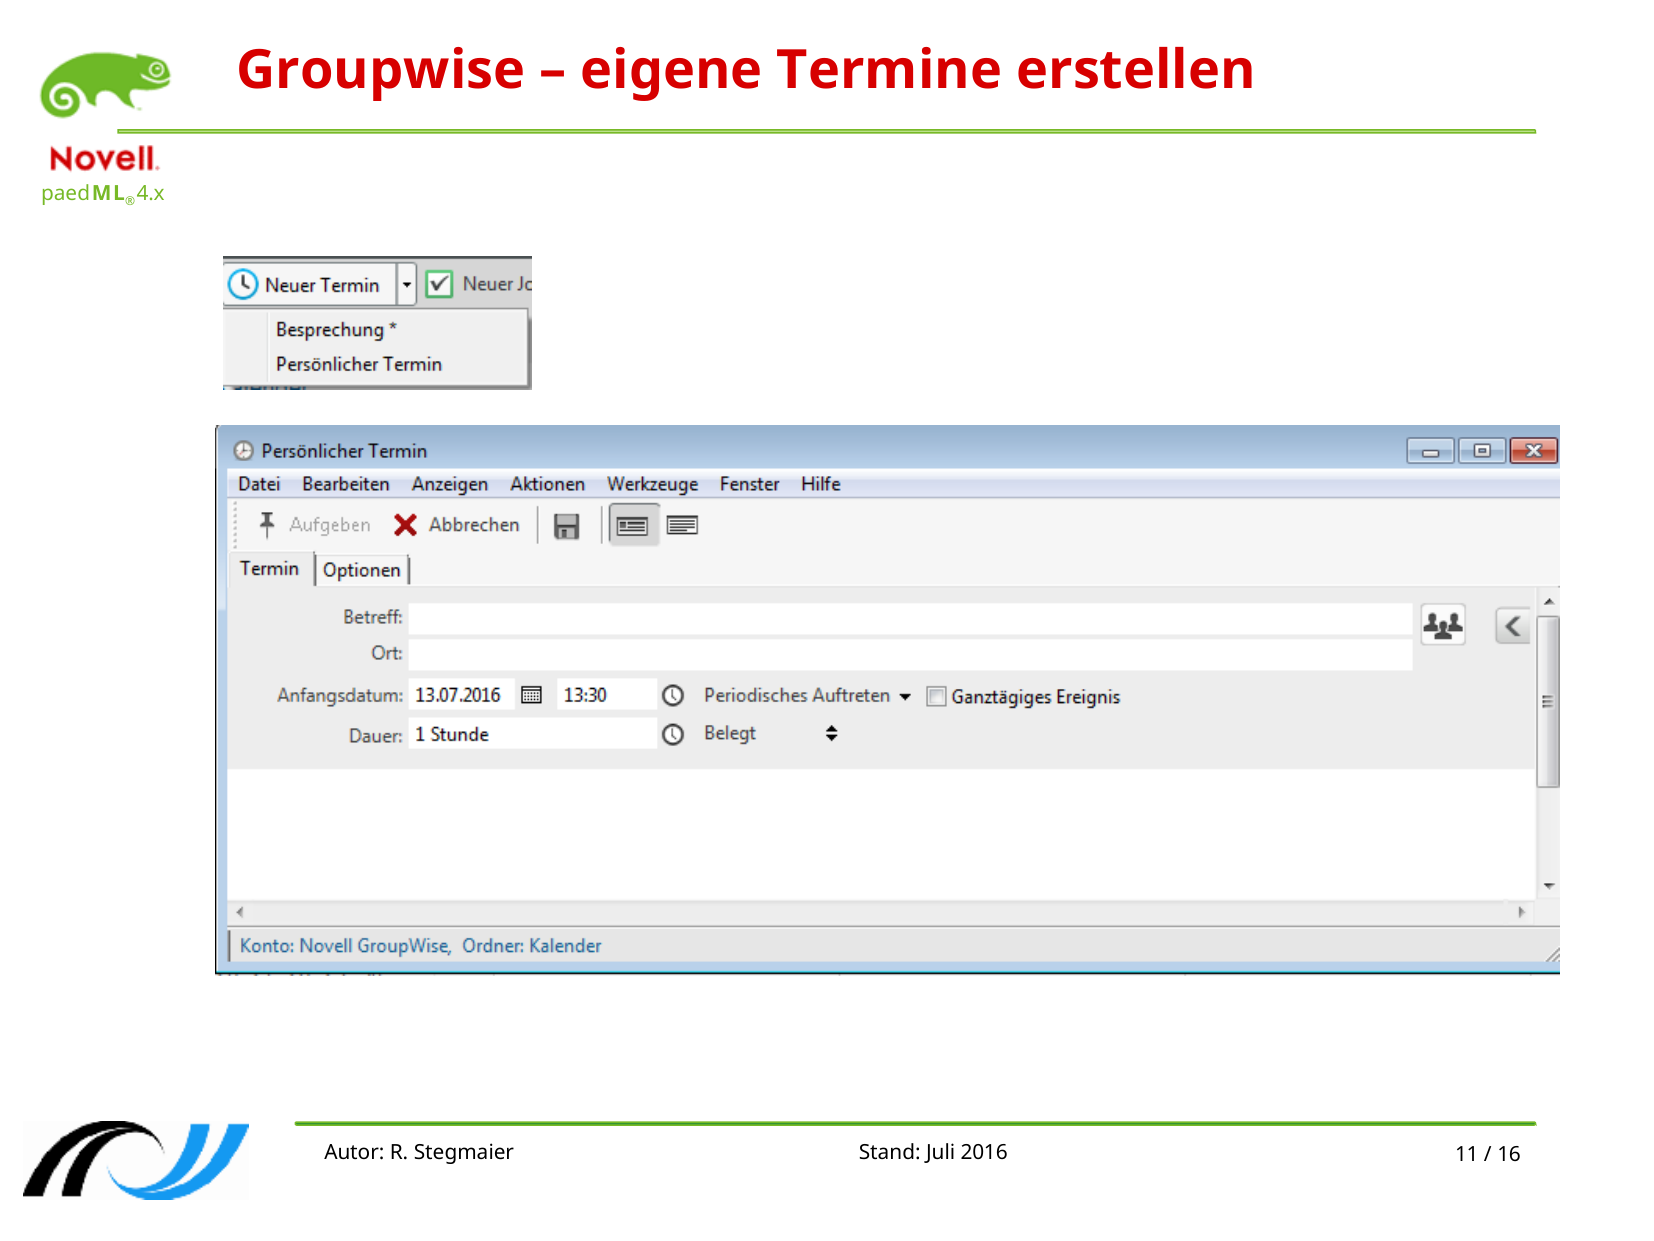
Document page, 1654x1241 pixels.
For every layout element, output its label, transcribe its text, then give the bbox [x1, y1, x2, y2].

picture [223, 256, 532, 390]
picture [26, 35, 184, 193]
picture [215, 425, 1560, 976]
picture [23, 1121, 249, 1200]
title Groupwise – eigene Termine erstellen [236, 17, 1536, 119]
